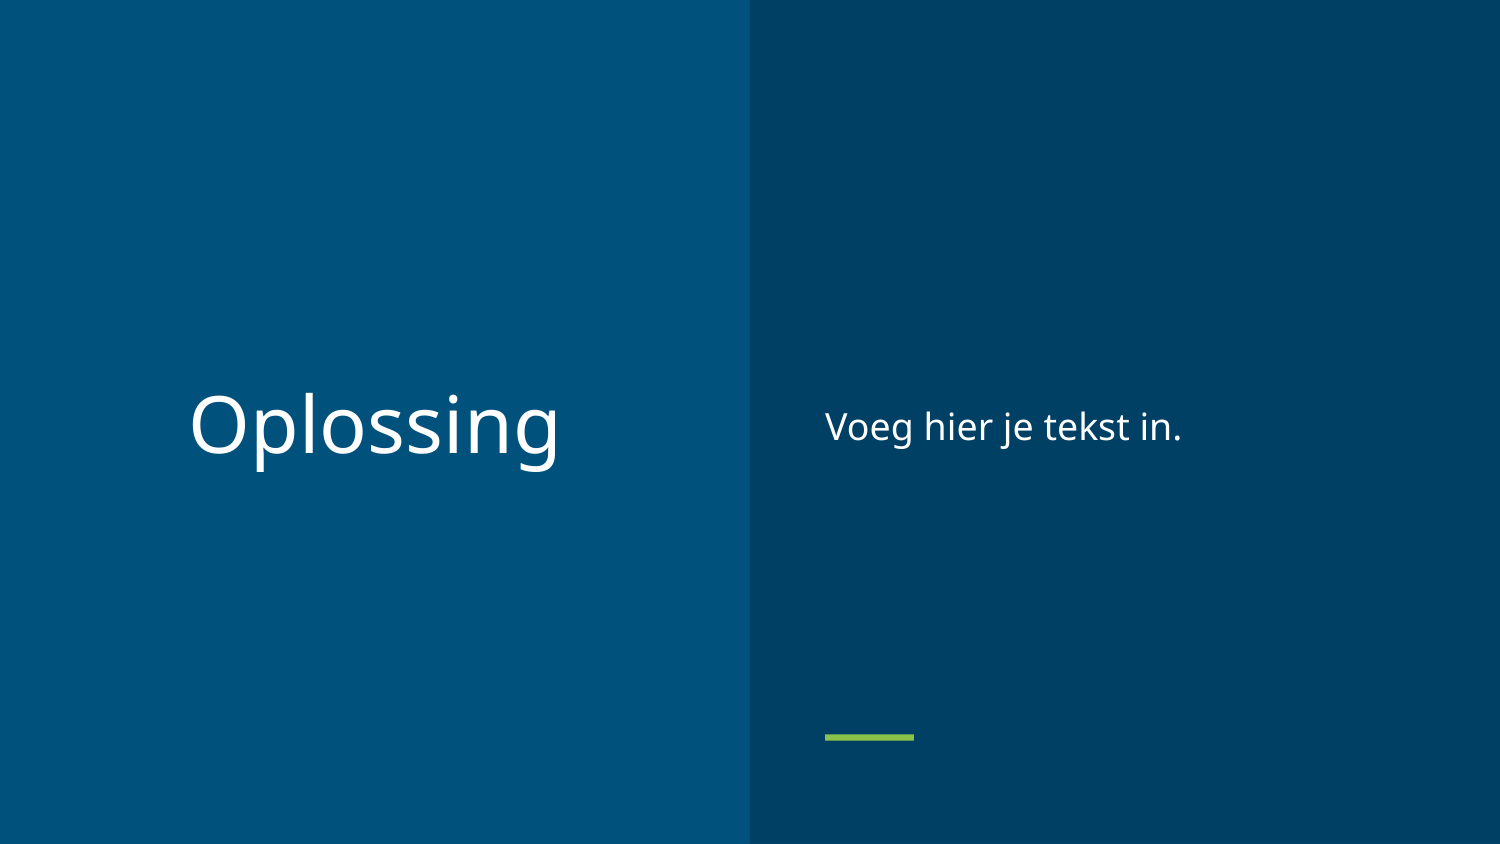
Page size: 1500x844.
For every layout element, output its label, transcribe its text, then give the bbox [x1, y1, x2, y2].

list Voeg hier je tekst in. [810, 118, 1440, 725]
title Oplossing [43, 298, 708, 546]
